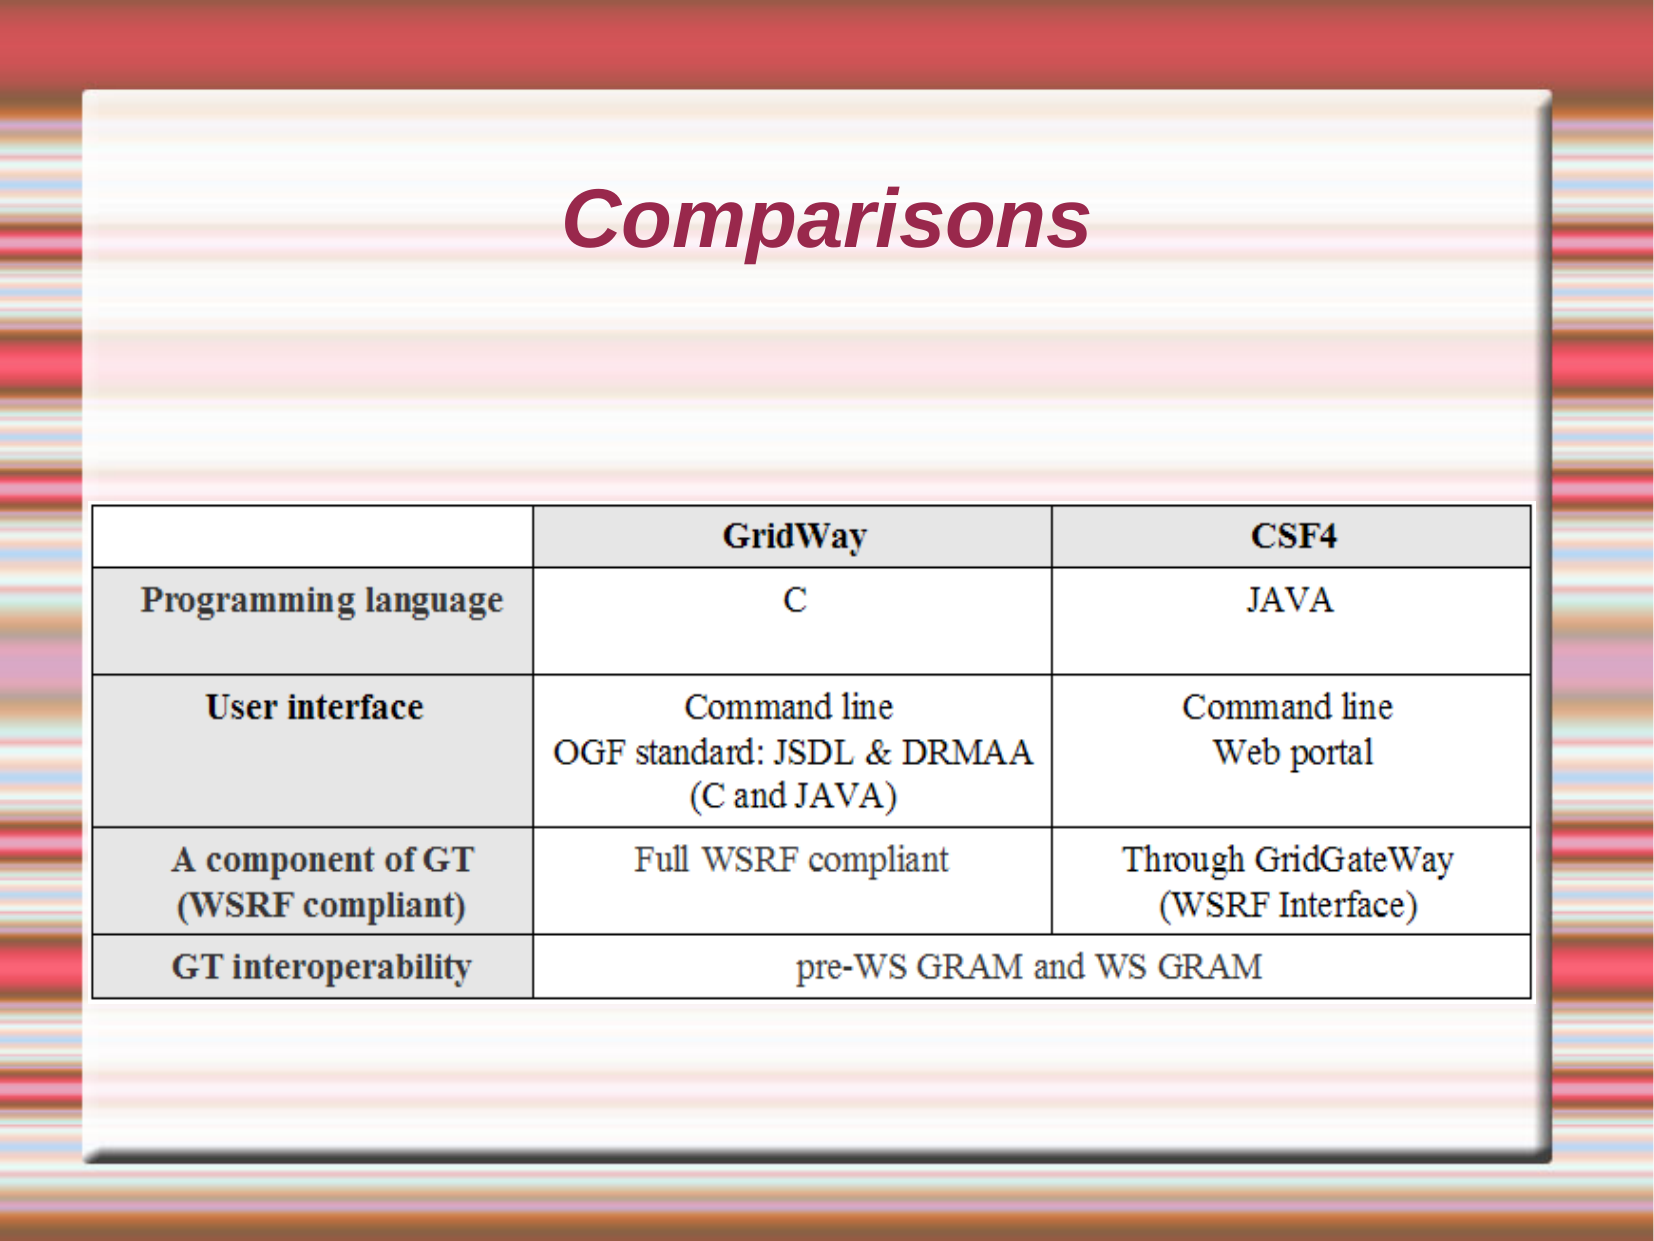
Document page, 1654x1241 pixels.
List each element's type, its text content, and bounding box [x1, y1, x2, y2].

title Comparisons [121, 114, 1534, 322]
picture [0, 0, 1654, 1241]
